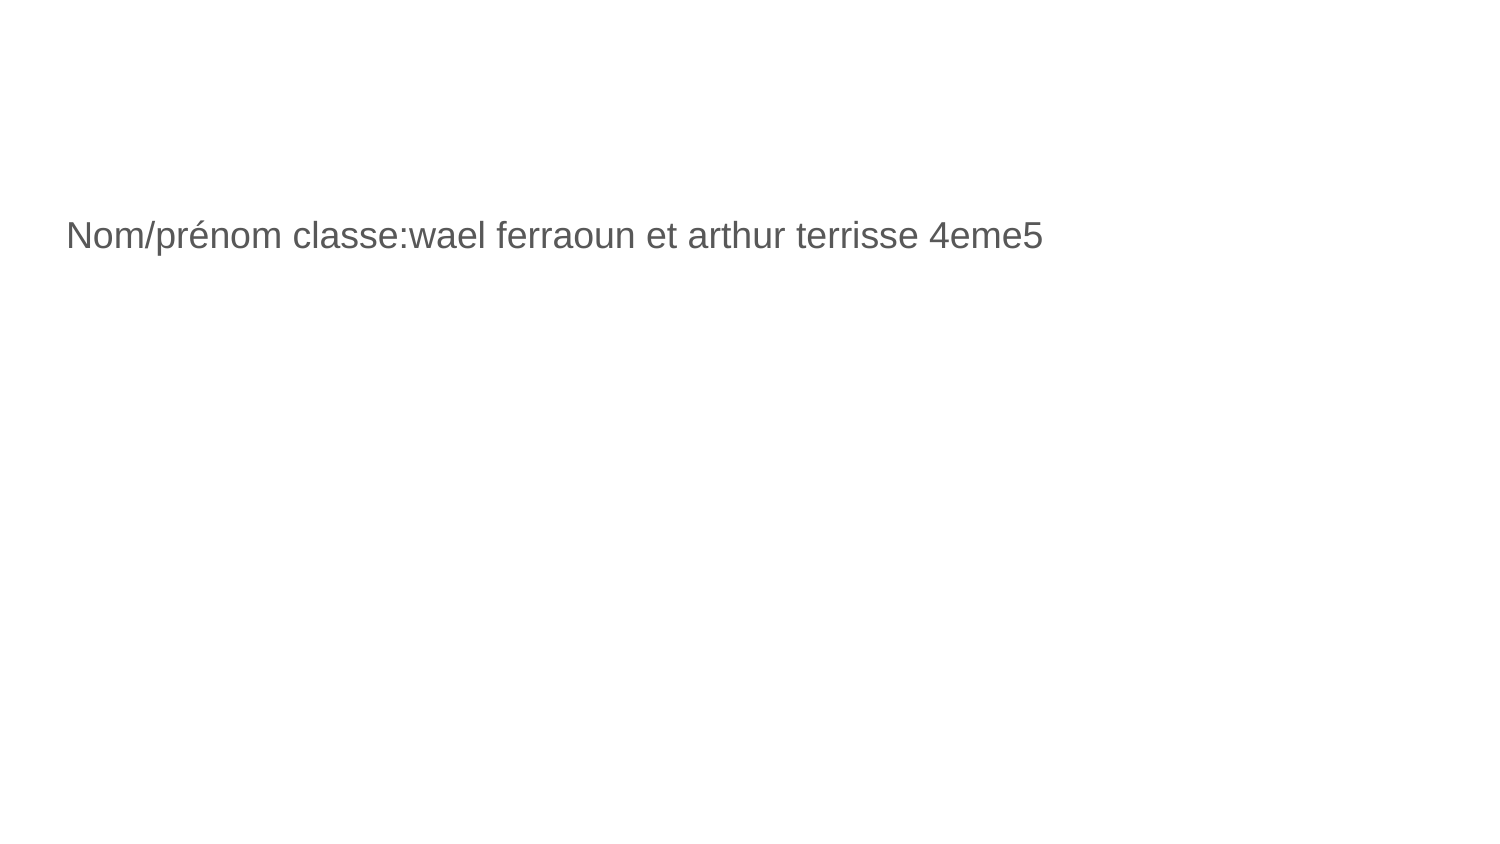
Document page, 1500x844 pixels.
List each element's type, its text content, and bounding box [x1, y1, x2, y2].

list Nom/prénom classe:wael ferraoun et arthur terrisse 4eme5 [51, 189, 1449, 750]
